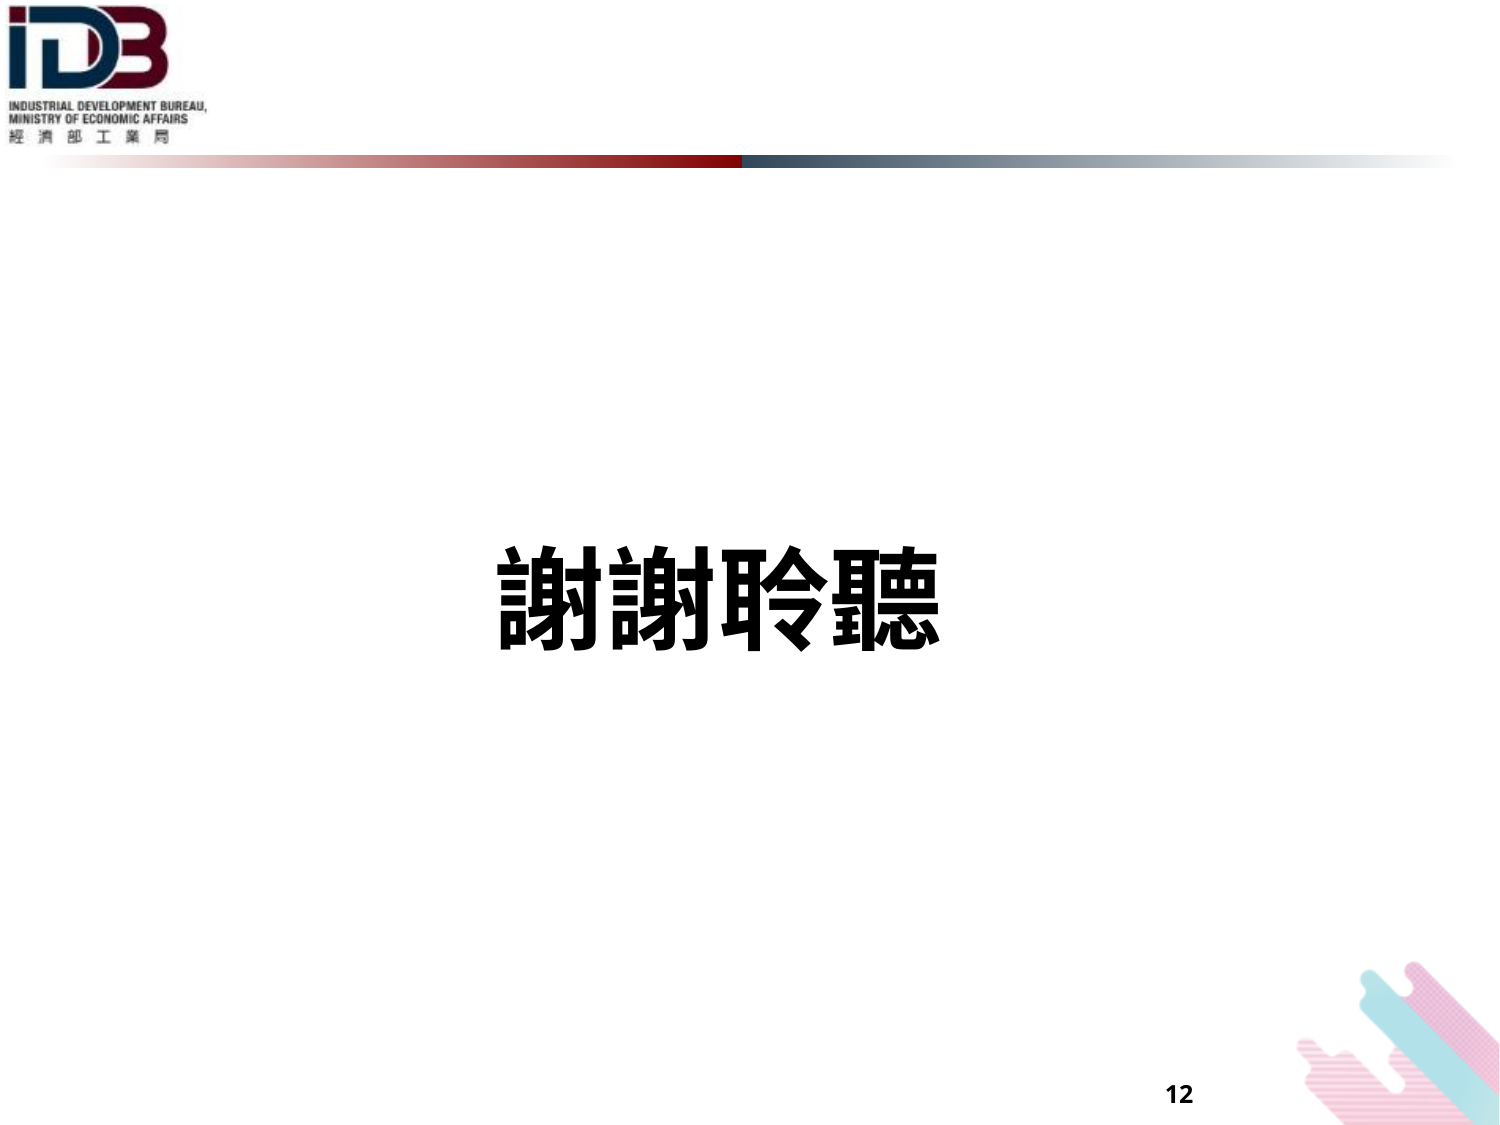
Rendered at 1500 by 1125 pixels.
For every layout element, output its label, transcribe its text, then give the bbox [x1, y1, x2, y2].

text_box [1149, 948, 1500, 1125]
list 謝謝聆聽 [42, 503, 1393, 776]
